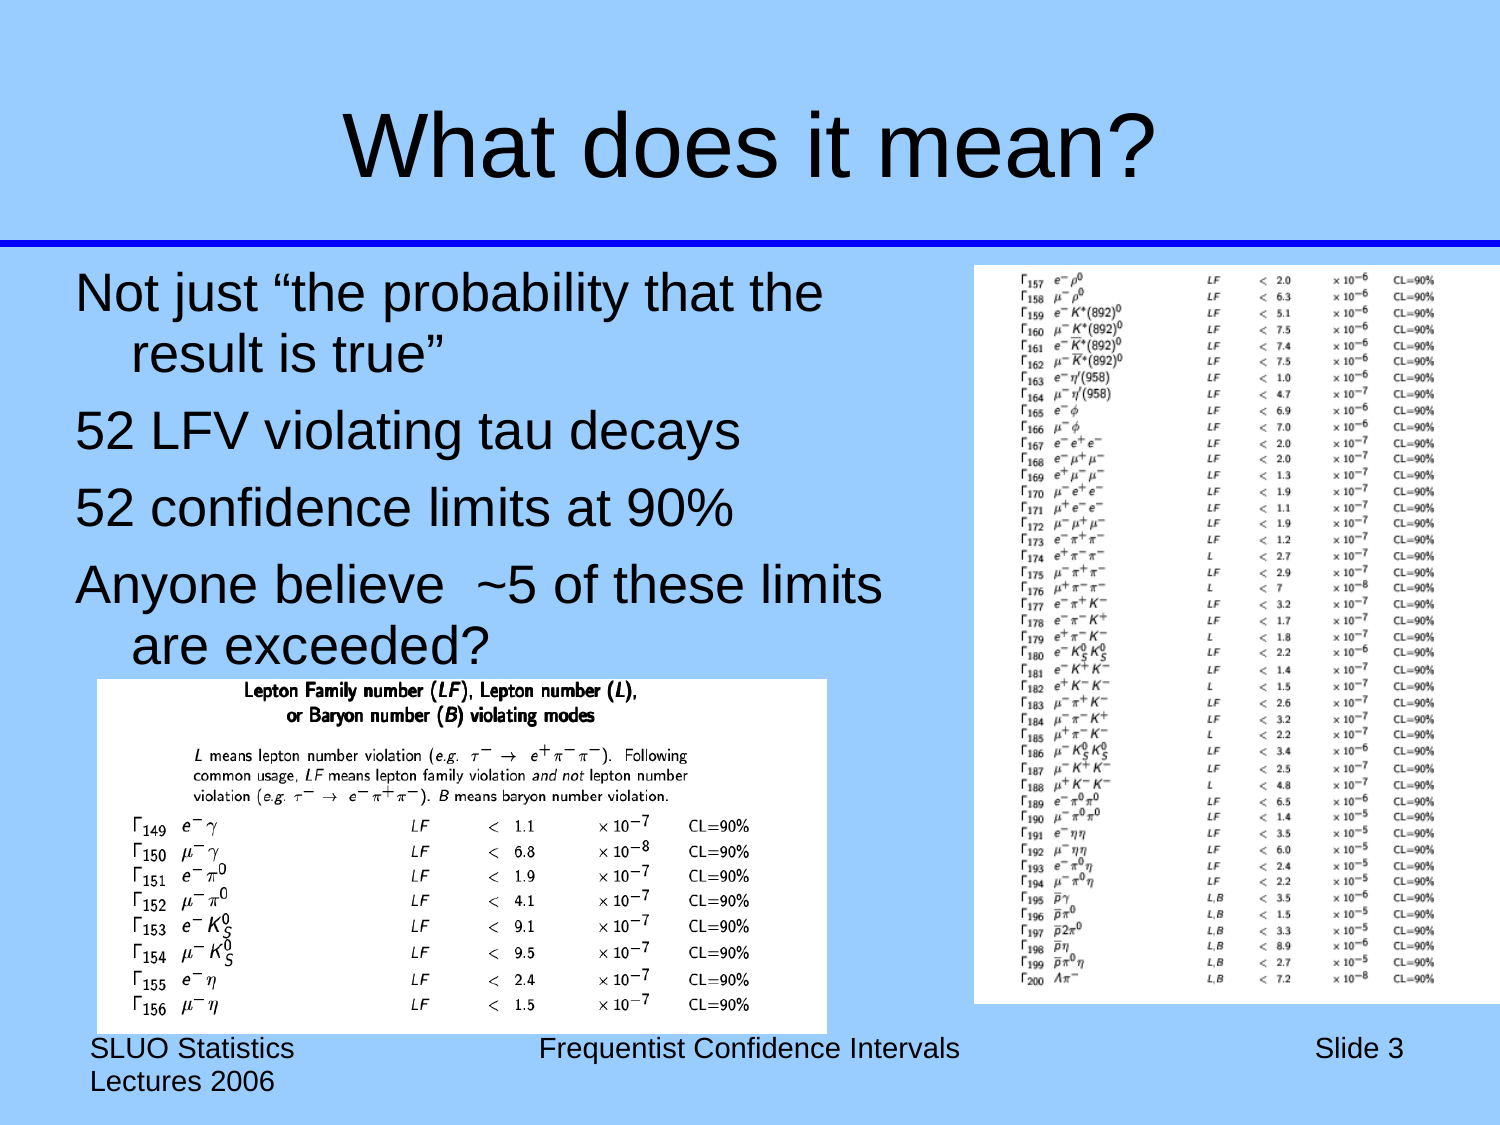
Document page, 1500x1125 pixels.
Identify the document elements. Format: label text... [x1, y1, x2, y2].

picture [974, 265, 1500, 1004]
title What does it mean? [75, 52, 1426, 240]
list Not just “the probability that the result is true” 52 LFV violating tau decays 52 confidence limits at 90% Anyone believe ~5 of these limits are exceeded? [75, 262, 886, 1006]
picture [97, 679, 827, 1034]
